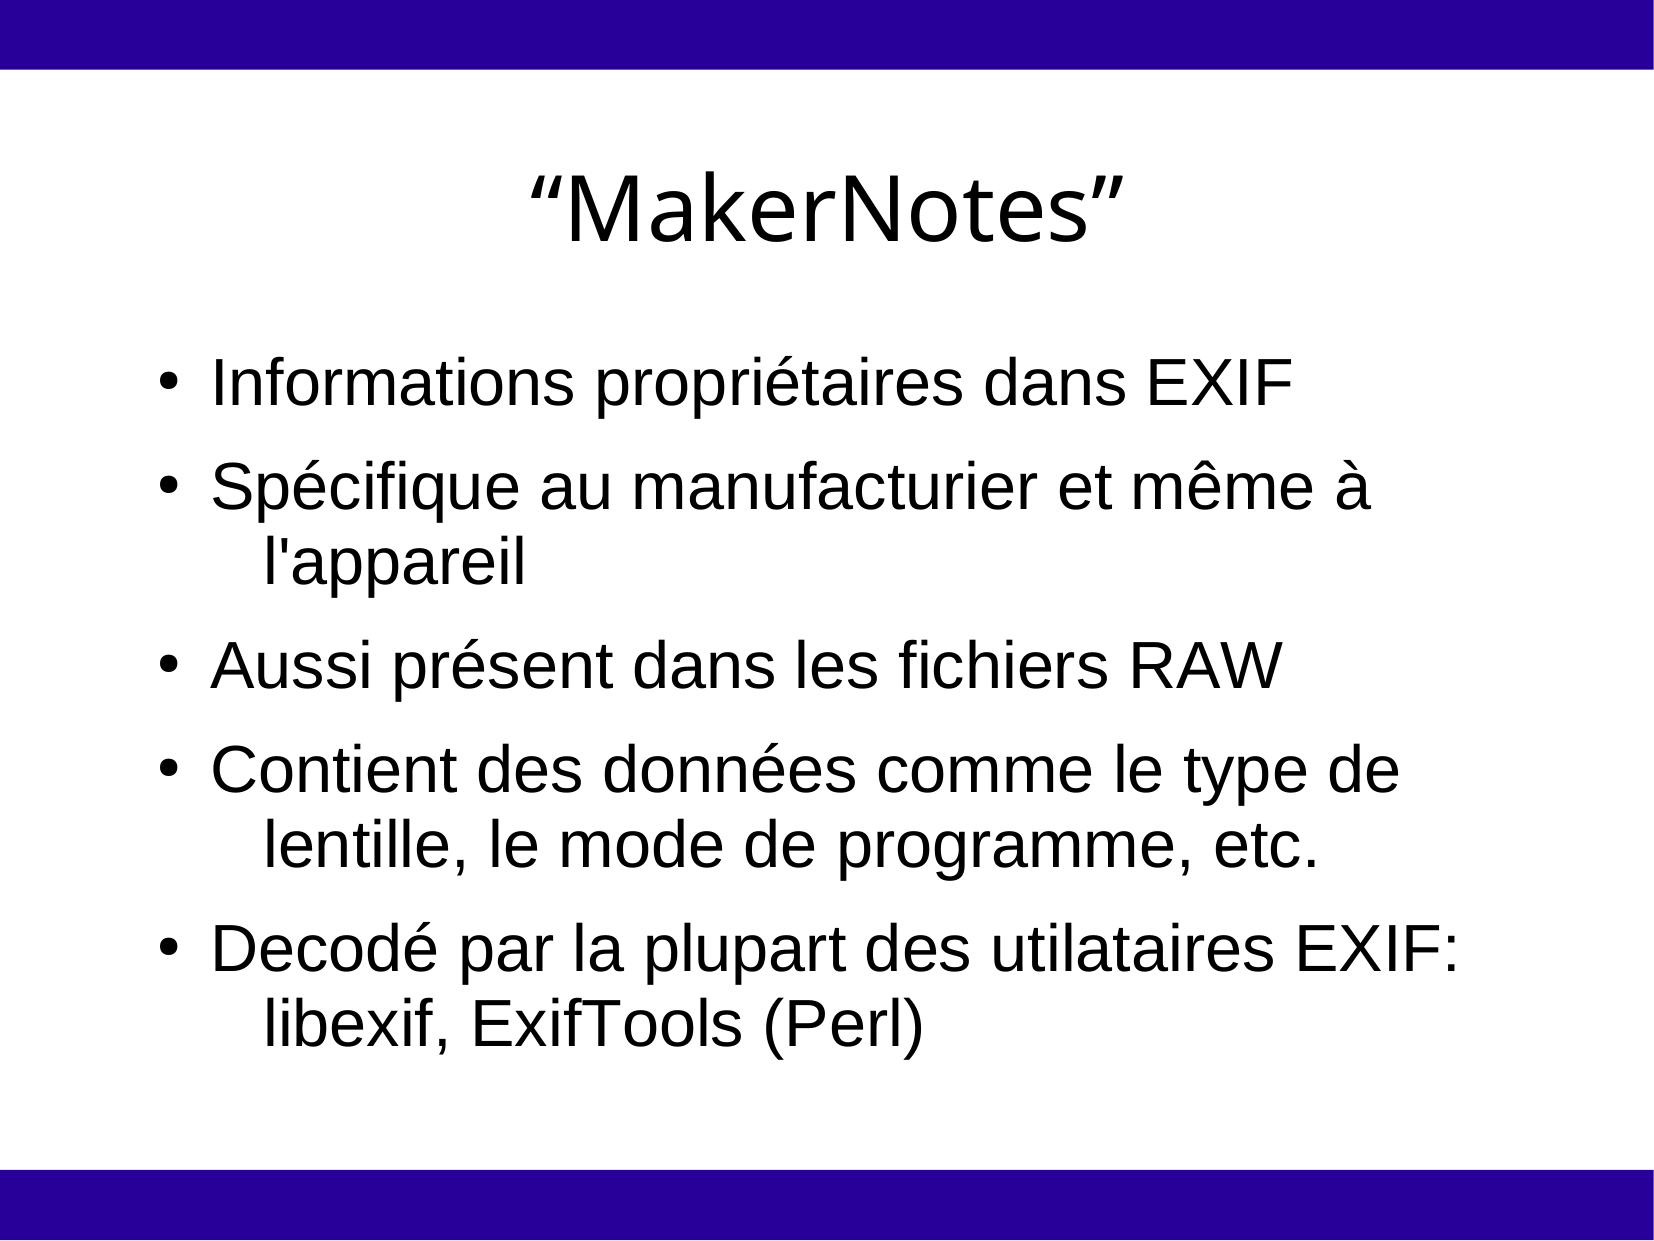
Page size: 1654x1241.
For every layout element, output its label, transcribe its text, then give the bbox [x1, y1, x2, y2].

list Informations propriétaires dans EXIF Spécifique au manufacturier et même à l'appareil Aussi présent dans les fichiers RAW Contient des données comme le type de lentille, le mode de programme, etc. Decodé par la plupart des utilataires EXIF: libexif, ExifTools (Perl) [121, 344, 1534, 1128]
title “MakerNotes” [121, 102, 1534, 311]
